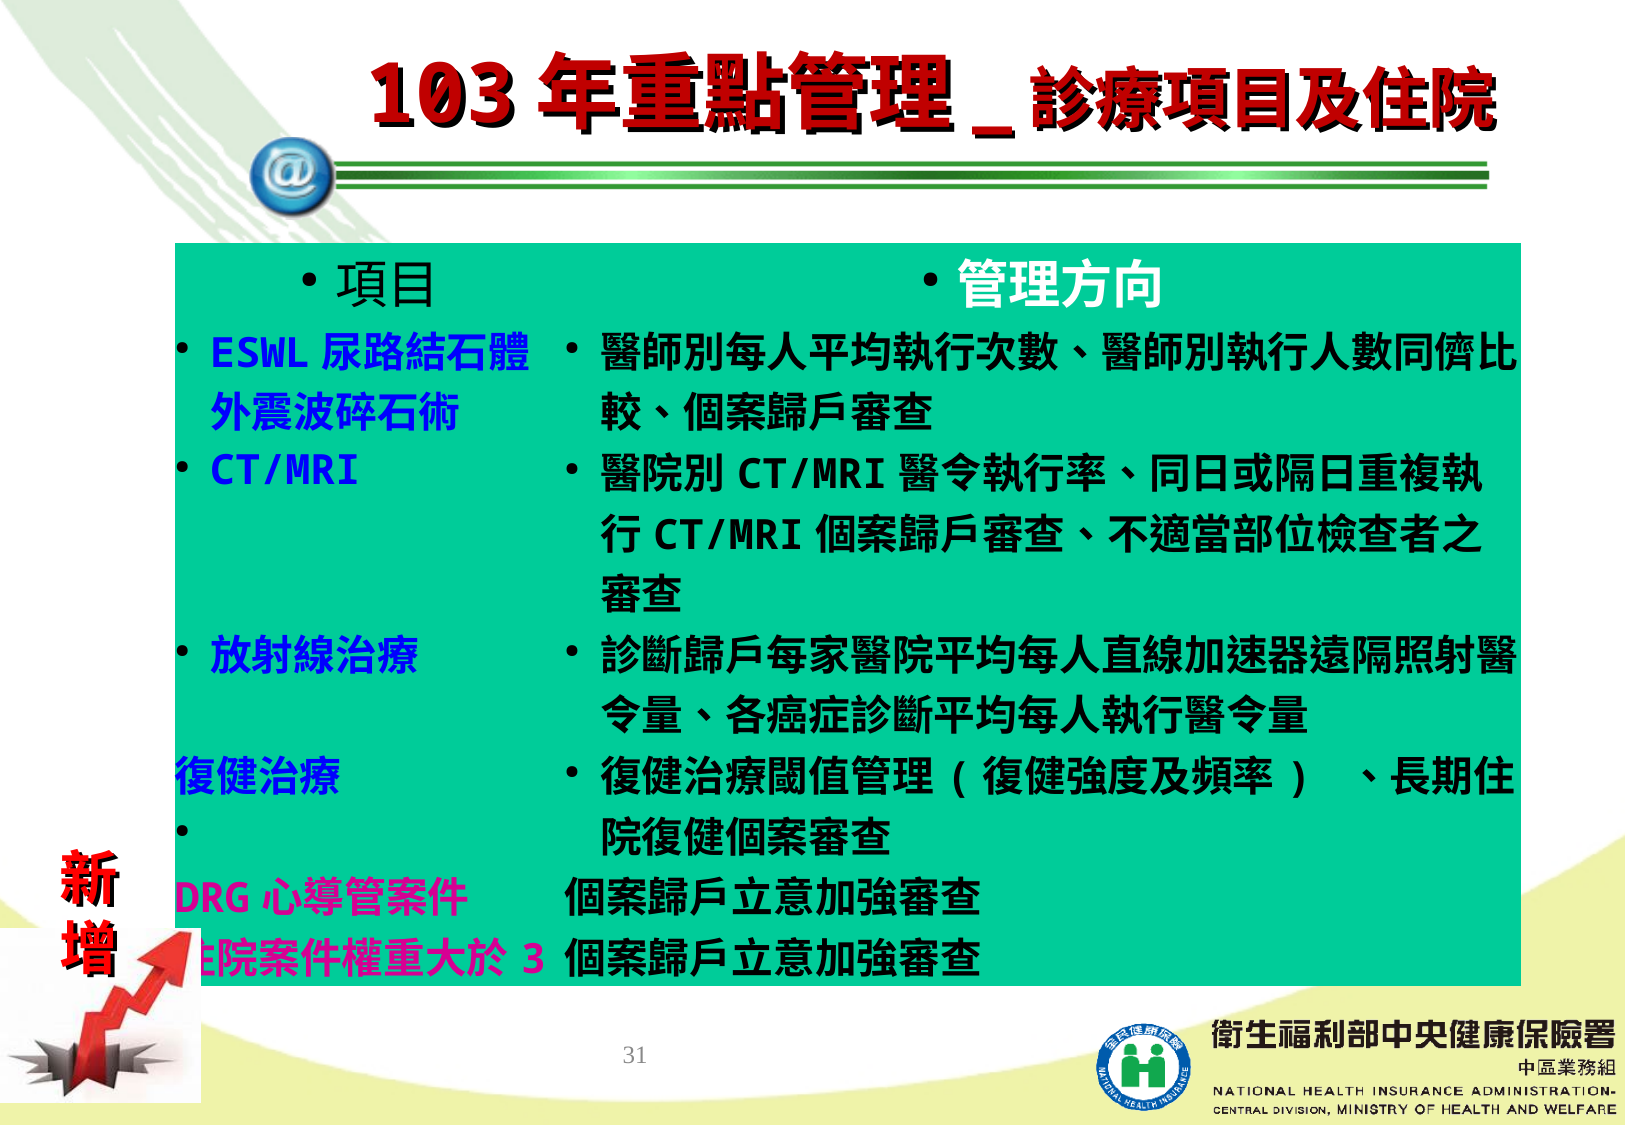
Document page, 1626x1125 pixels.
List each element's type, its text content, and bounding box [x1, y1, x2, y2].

table_header 管理方向 [565, 243, 1521, 319]
text_box 新增 [44, 822, 125, 1000]
picture [0, 928, 201, 1103]
table_cell ESWL尿路結石體外震波碎石術 [175, 319, 565, 440]
table_cell 醫院別CT/MRI醫令執行率、同日或隔日重複執行CT/MRI個案歸戶審查、不適當部位檢查者之審查 [565, 440, 1521, 622]
table_cell DRG心導管案件 [175, 864, 565, 925]
table_cell 住院案件權重大於3 [175, 925, 565, 986]
table_cell 復健治療 [175, 743, 565, 864]
title 103年重點管理_診療項目及住院 [292, 31, 1569, 148]
text_box [607, 1023, 987, 1084]
table_cell 醫師別每人平均執行次數、醫師別執行人數同儕比較、個案歸戶審查 [565, 319, 1521, 440]
table_cell 復健治療閾值管理(復健強度及頻率) 、長期住院復健個案審查 [565, 743, 1521, 864]
table_header 項目 [175, 243, 565, 319]
table_cell 診斷歸戶每家醫院平均每人直線加速器遠隔照射醫令量、各癌症診斷平均每人執行醫令量 [565, 622, 1521, 743]
table_cell 個案歸戶立意加強審查 [565, 864, 1521, 925]
table_cell 個案歸戶立意加強審查 [565, 925, 1521, 986]
table_cell 放射線治療 [175, 622, 565, 743]
table_cell CT/MRI [175, 440, 565, 622]
